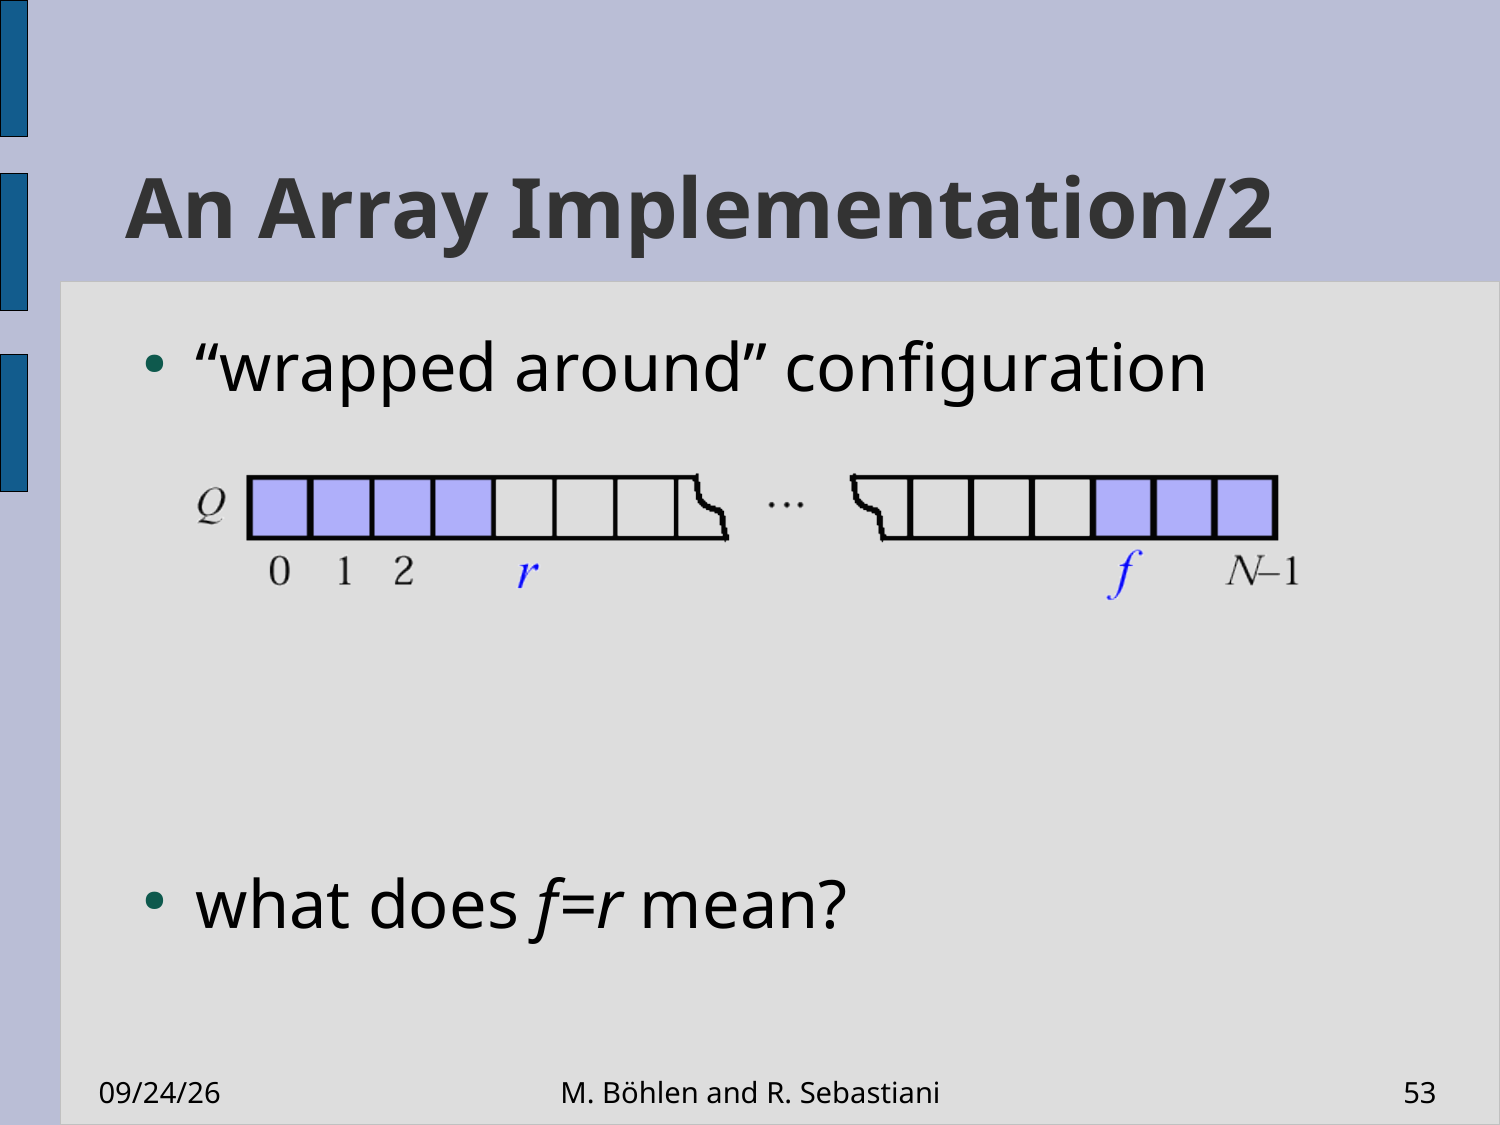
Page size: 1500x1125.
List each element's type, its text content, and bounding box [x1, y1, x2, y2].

title An Array Implementation/2 [110, 67, 1392, 271]
picture [167, 426, 1328, 636]
list “wrapped around” configuration what does f=r mean? [110, 312, 1392, 1037]
